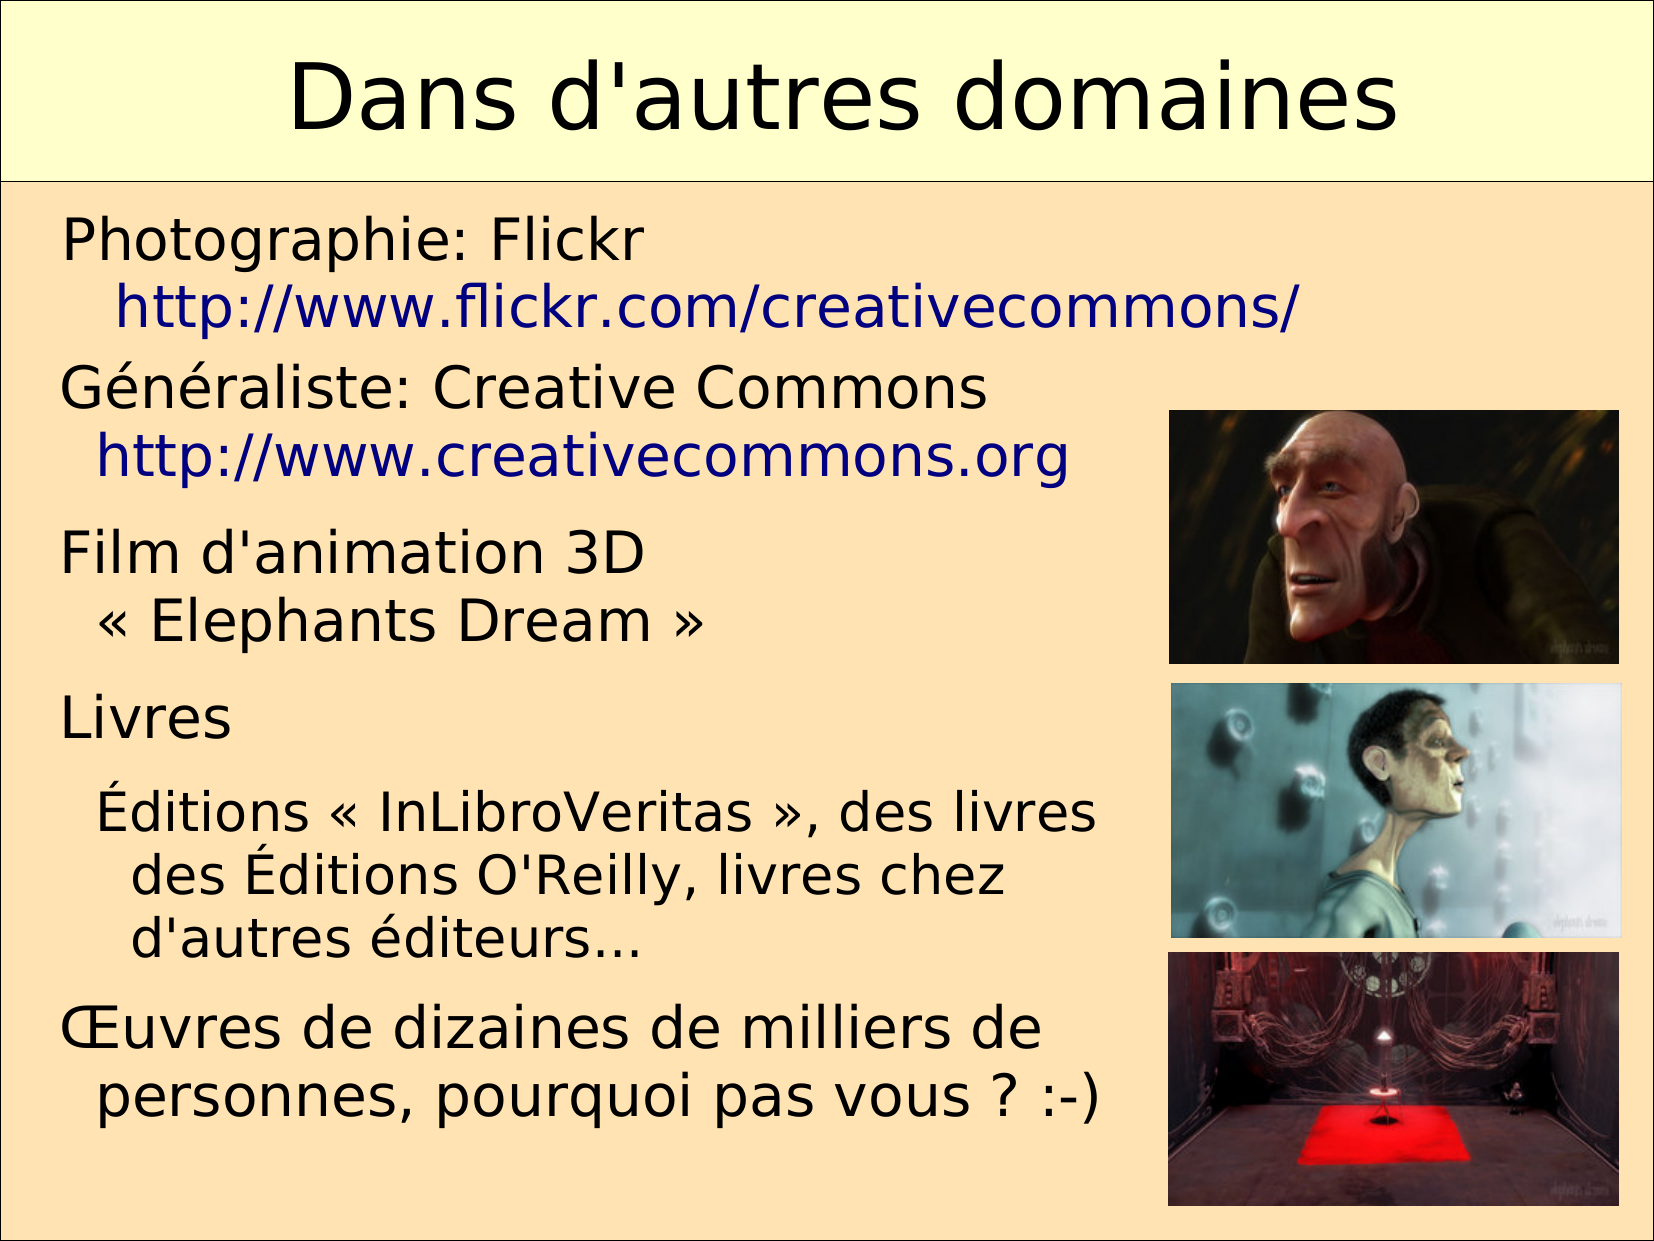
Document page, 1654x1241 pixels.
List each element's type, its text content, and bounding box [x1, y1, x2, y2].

picture [1169, 410, 1619, 664]
picture [1168, 952, 1619, 1206]
list Généraliste: Creative Commons http://www.creativecommons.org Film d'animation 3D « Elephants Dream » Livres Éditions « InLibroVeritas », des livres des Éditions O'Reilly, livres chez d'autres éditeurs... Œuvres de dizaines de milliers de personnes, pourquoi pas vous ? :-) [24, 354, 1131, 1159]
picture [1171, 683, 1622, 938]
title Dans d'autres domaines [135, 37, 1552, 158]
list Photographie: Flickr http://www.flickr.com/creativecommons/ [44, 206, 1560, 389]
